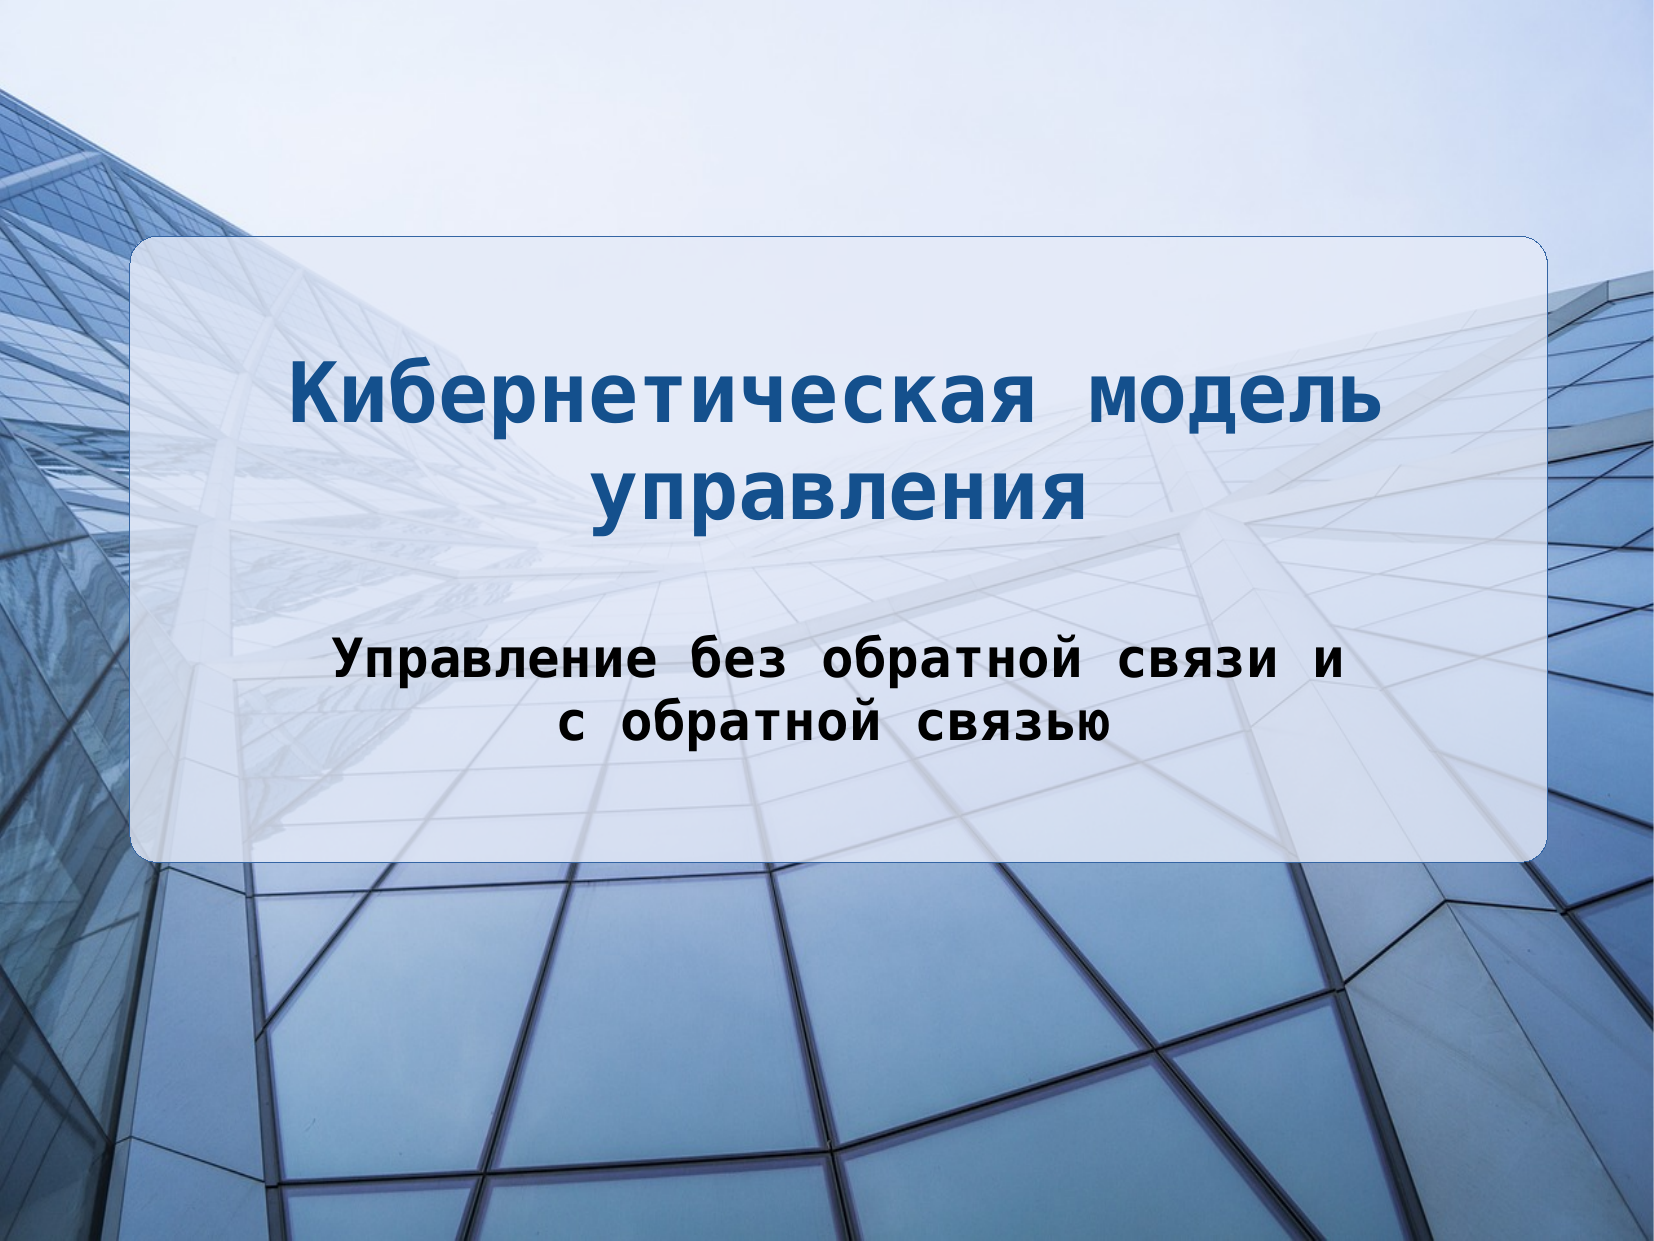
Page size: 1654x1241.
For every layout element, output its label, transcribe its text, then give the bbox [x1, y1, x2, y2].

picture [0, 0, 1654, 1241]
text_box Кибернетическая модель управления Управление без обратной связи и с обратной связью [129, 236, 1548, 863]
